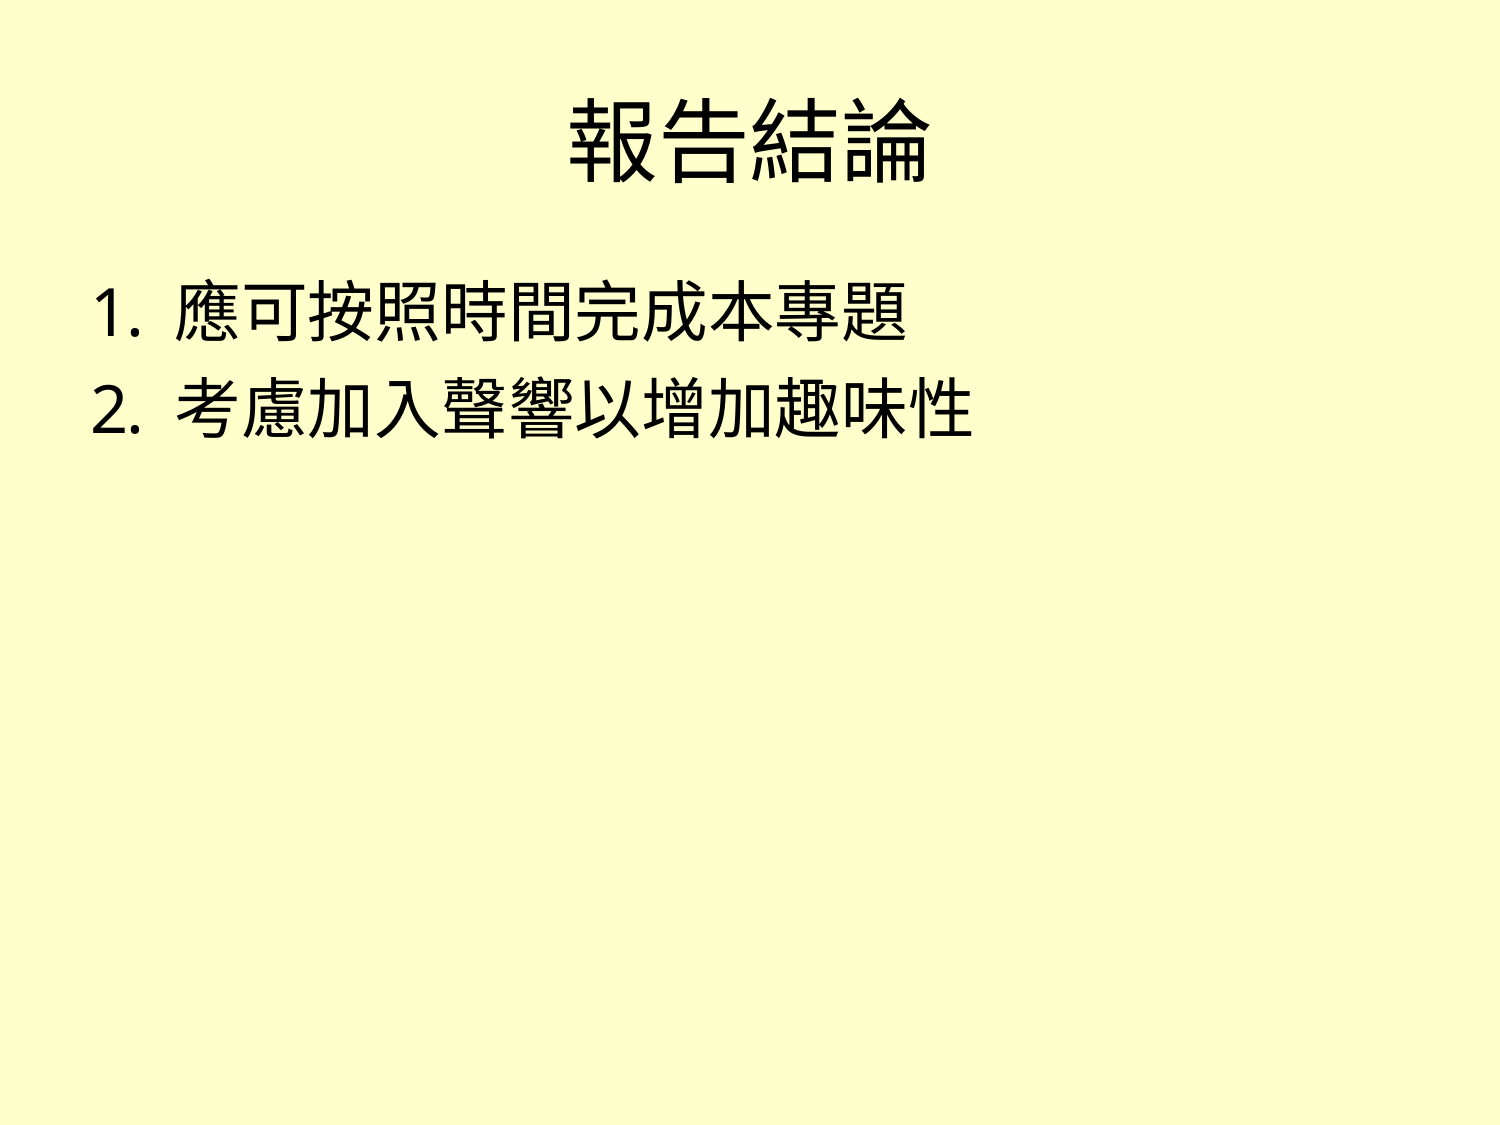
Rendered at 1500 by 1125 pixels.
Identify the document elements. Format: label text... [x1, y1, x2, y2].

title 報告結論 [75, 45, 1426, 233]
list 應可按照時間完成本專題 考慮加入聲響以增加趣味性 [75, 262, 1426, 1005]
